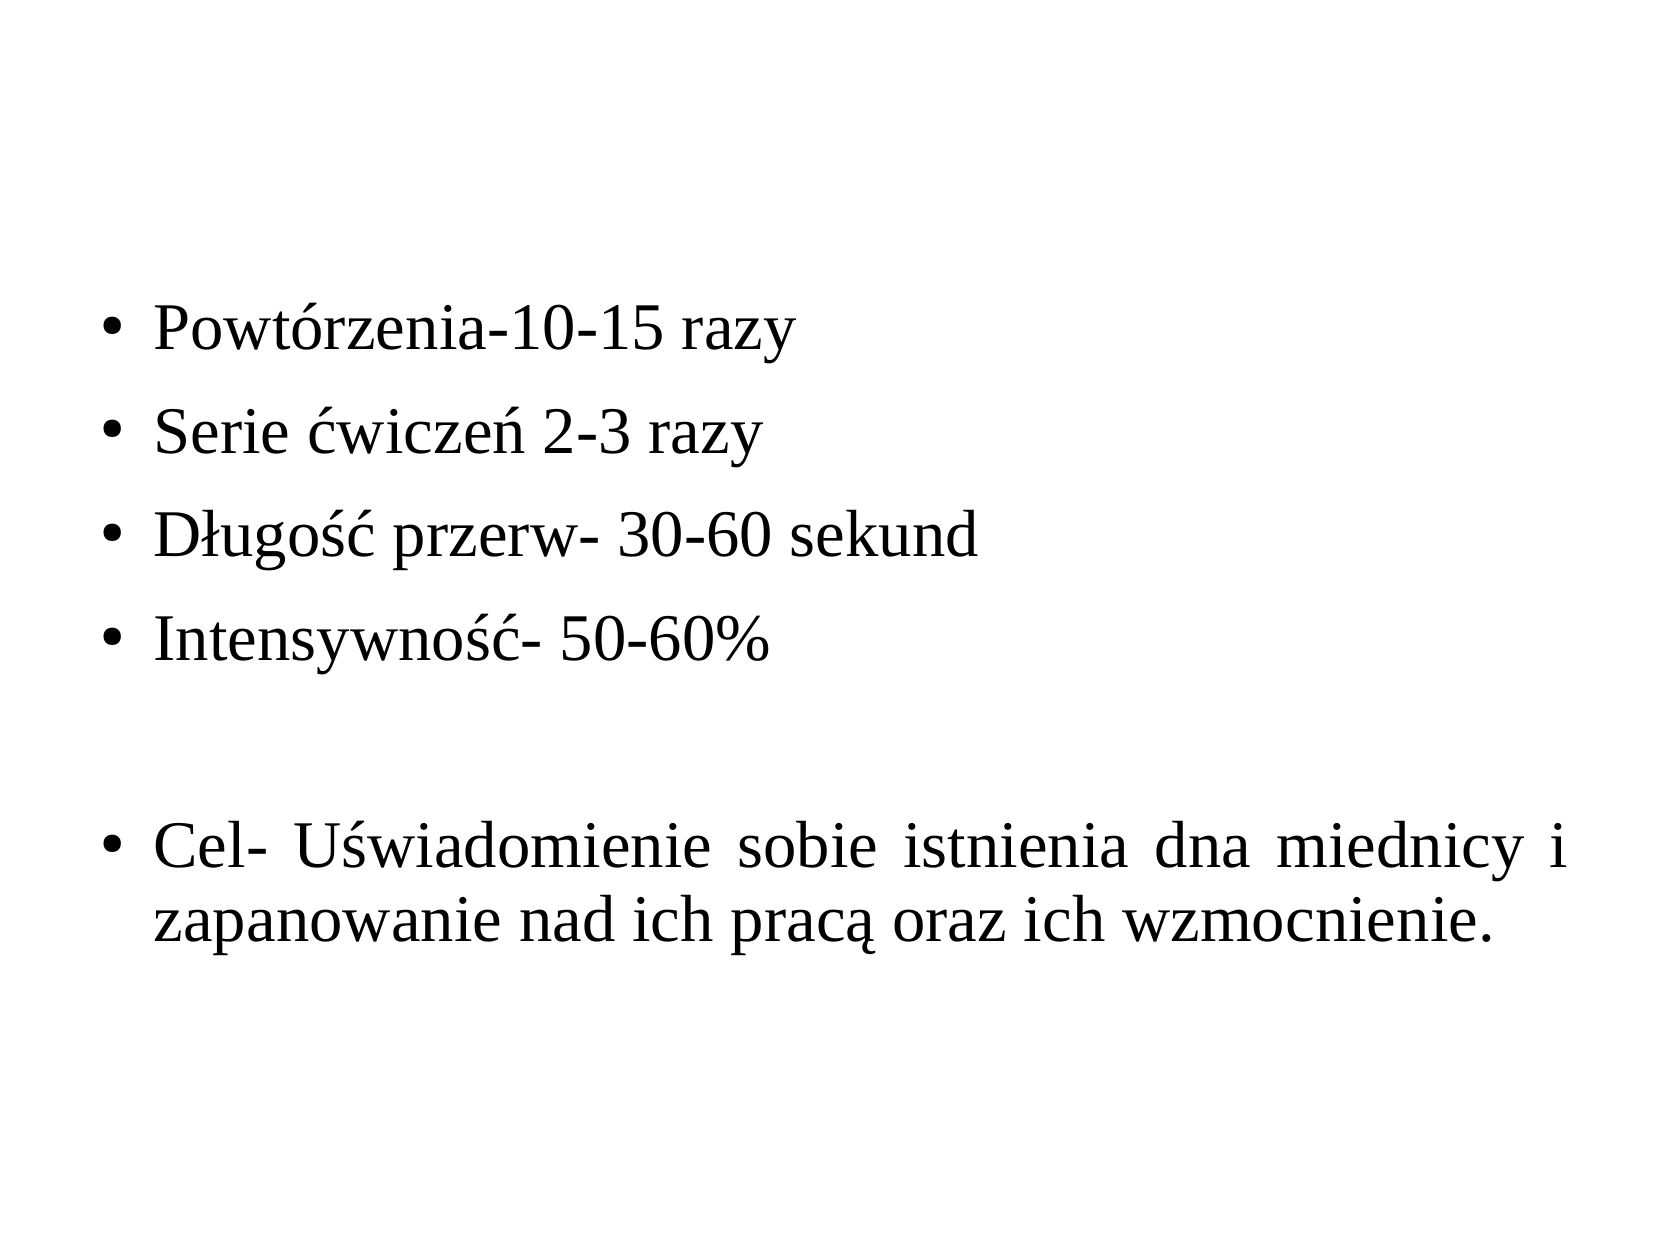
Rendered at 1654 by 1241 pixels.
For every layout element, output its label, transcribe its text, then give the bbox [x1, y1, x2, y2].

list Powtórzenia-10-15 razy Serie ćwiczeń 2-3 razy Długość przerw- 30-60 sekund Intensywność- 50-60% Cel- Uświadomienie sobie istnienia dna miednicy i zapanowanie nad ich pracą oraz ich wzmocnienie. [82, 290, 1571, 1109]
